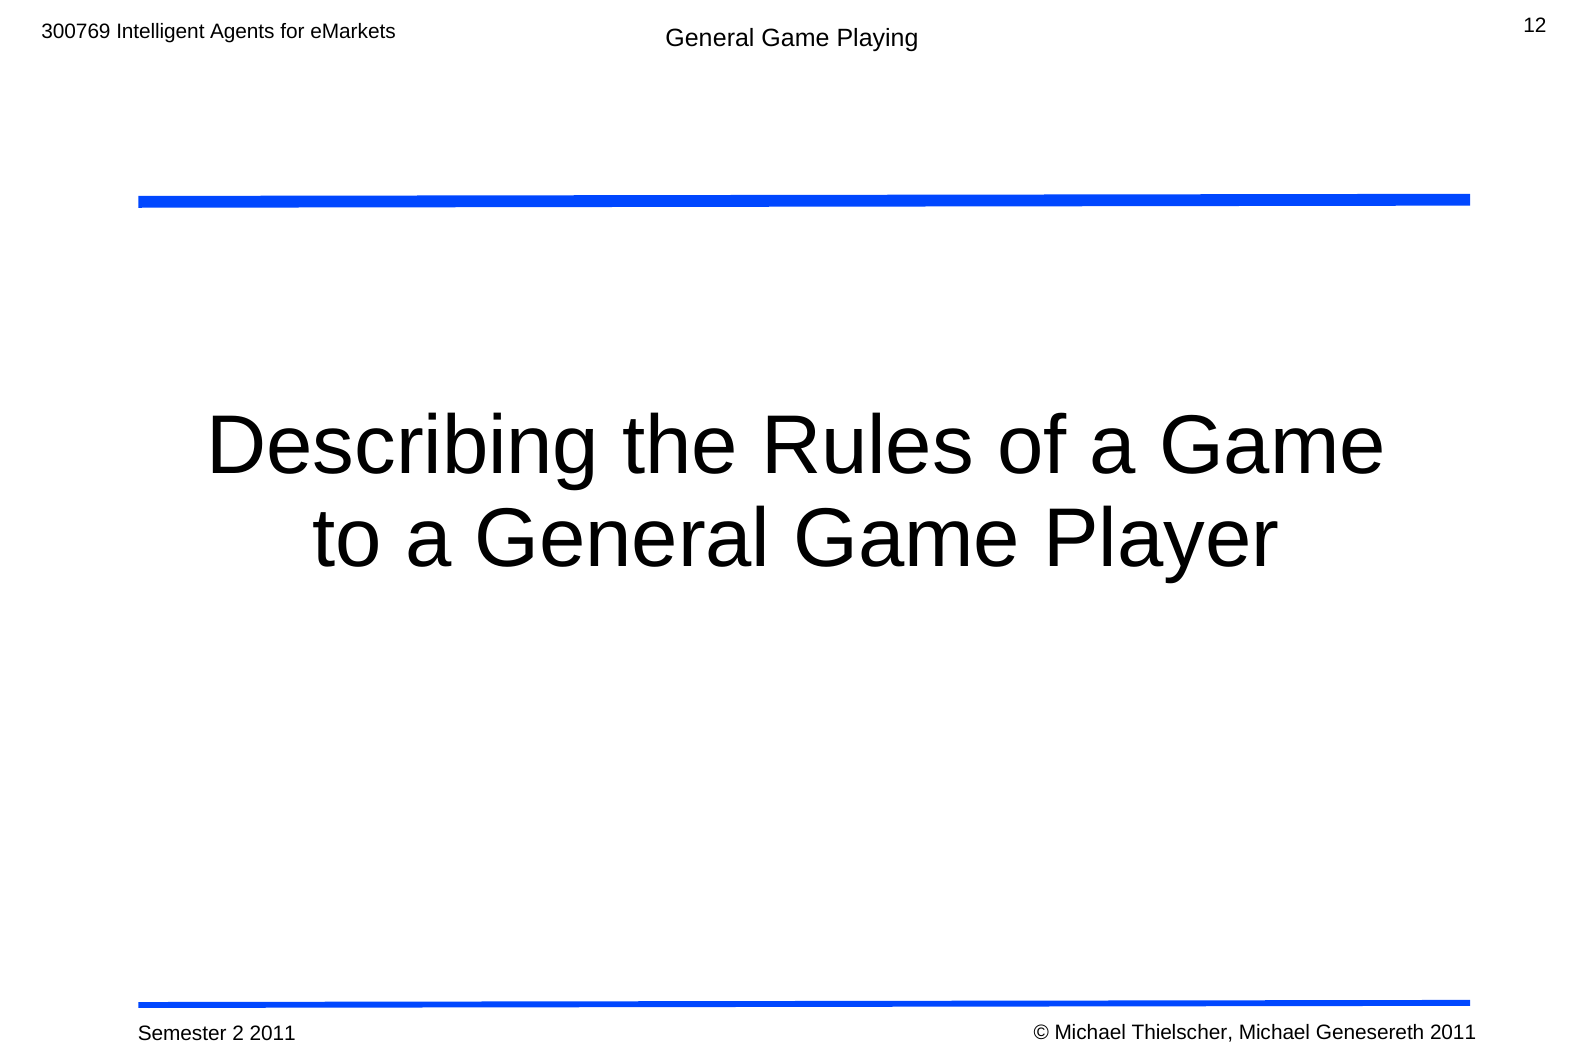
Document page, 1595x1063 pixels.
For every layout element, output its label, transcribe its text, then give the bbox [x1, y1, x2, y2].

title Describing the Rules of a Game to a General Game Player [115, 397, 1478, 585]
